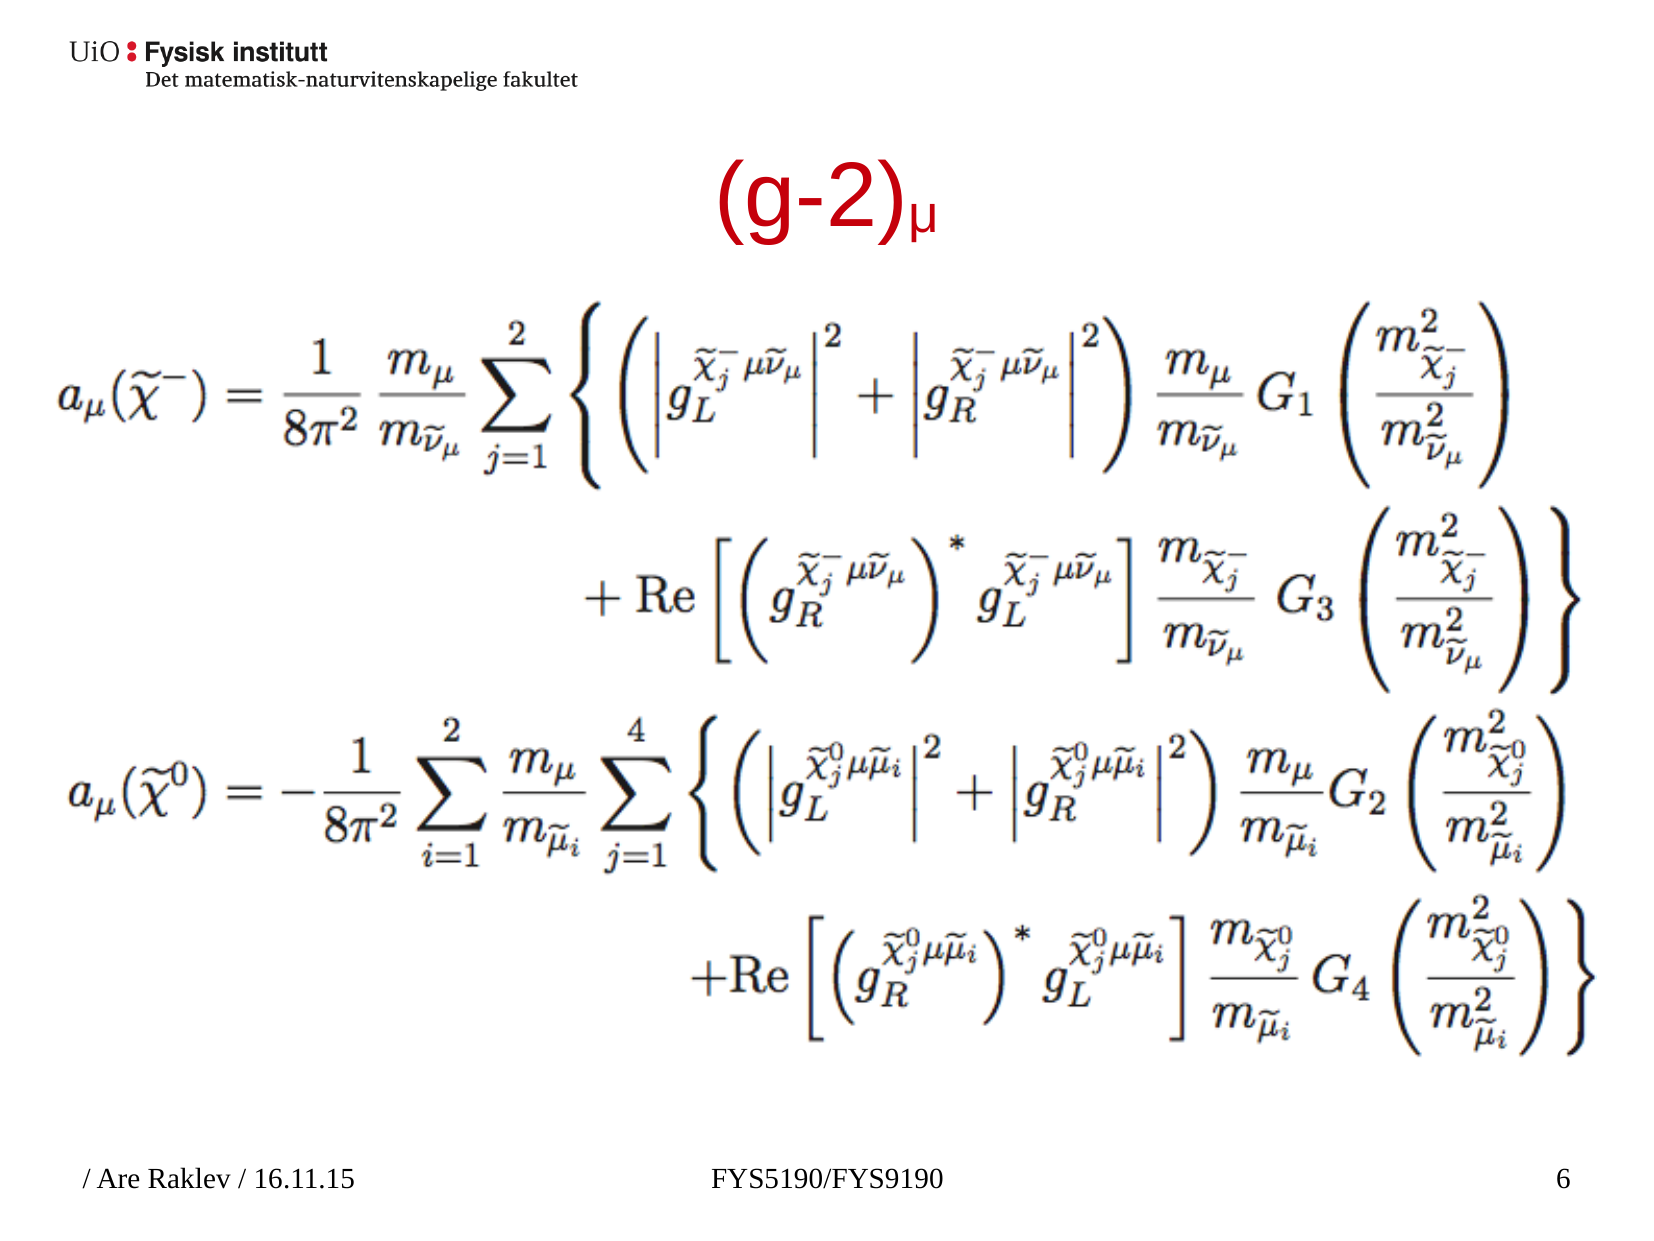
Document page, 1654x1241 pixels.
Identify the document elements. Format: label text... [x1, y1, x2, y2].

picture [20, 291, 1597, 1076]
title (g-2)μ [82, 90, 1571, 291]
picture [68, 37, 581, 93]
